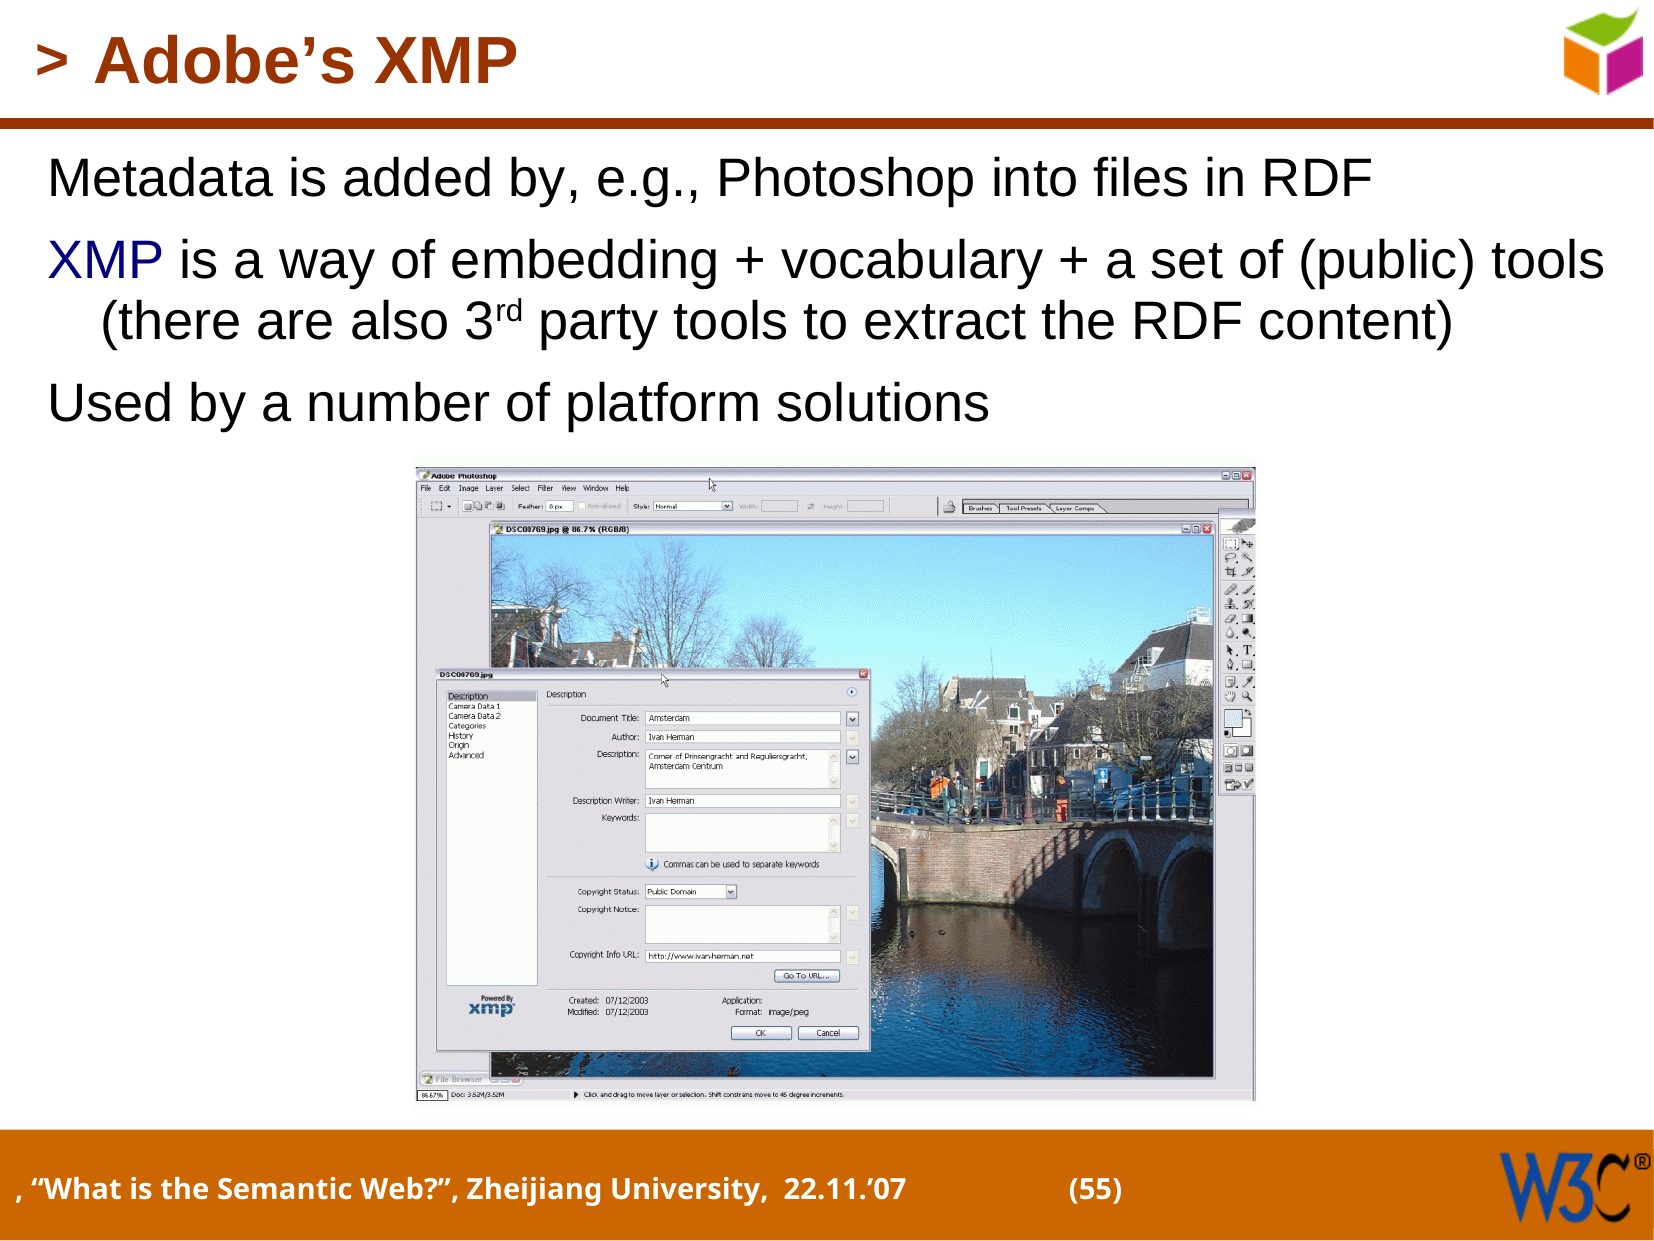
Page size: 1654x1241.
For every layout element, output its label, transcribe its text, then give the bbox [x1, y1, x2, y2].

picture [1564, 5, 1643, 95]
list Metadata is added by, e.g., Photoshop into files in RDF XMP is a way of embedding + vocabulary + a set of (public) tools (there are also 3rd party tools to extract the RDF content) Used by a number of platform solutions [29, 147, 1625, 1119]
picture [1495, 1149, 1654, 1228]
title Adobe’s XMP [93, 7, 1493, 111]
picture [413, 458, 1258, 1109]
